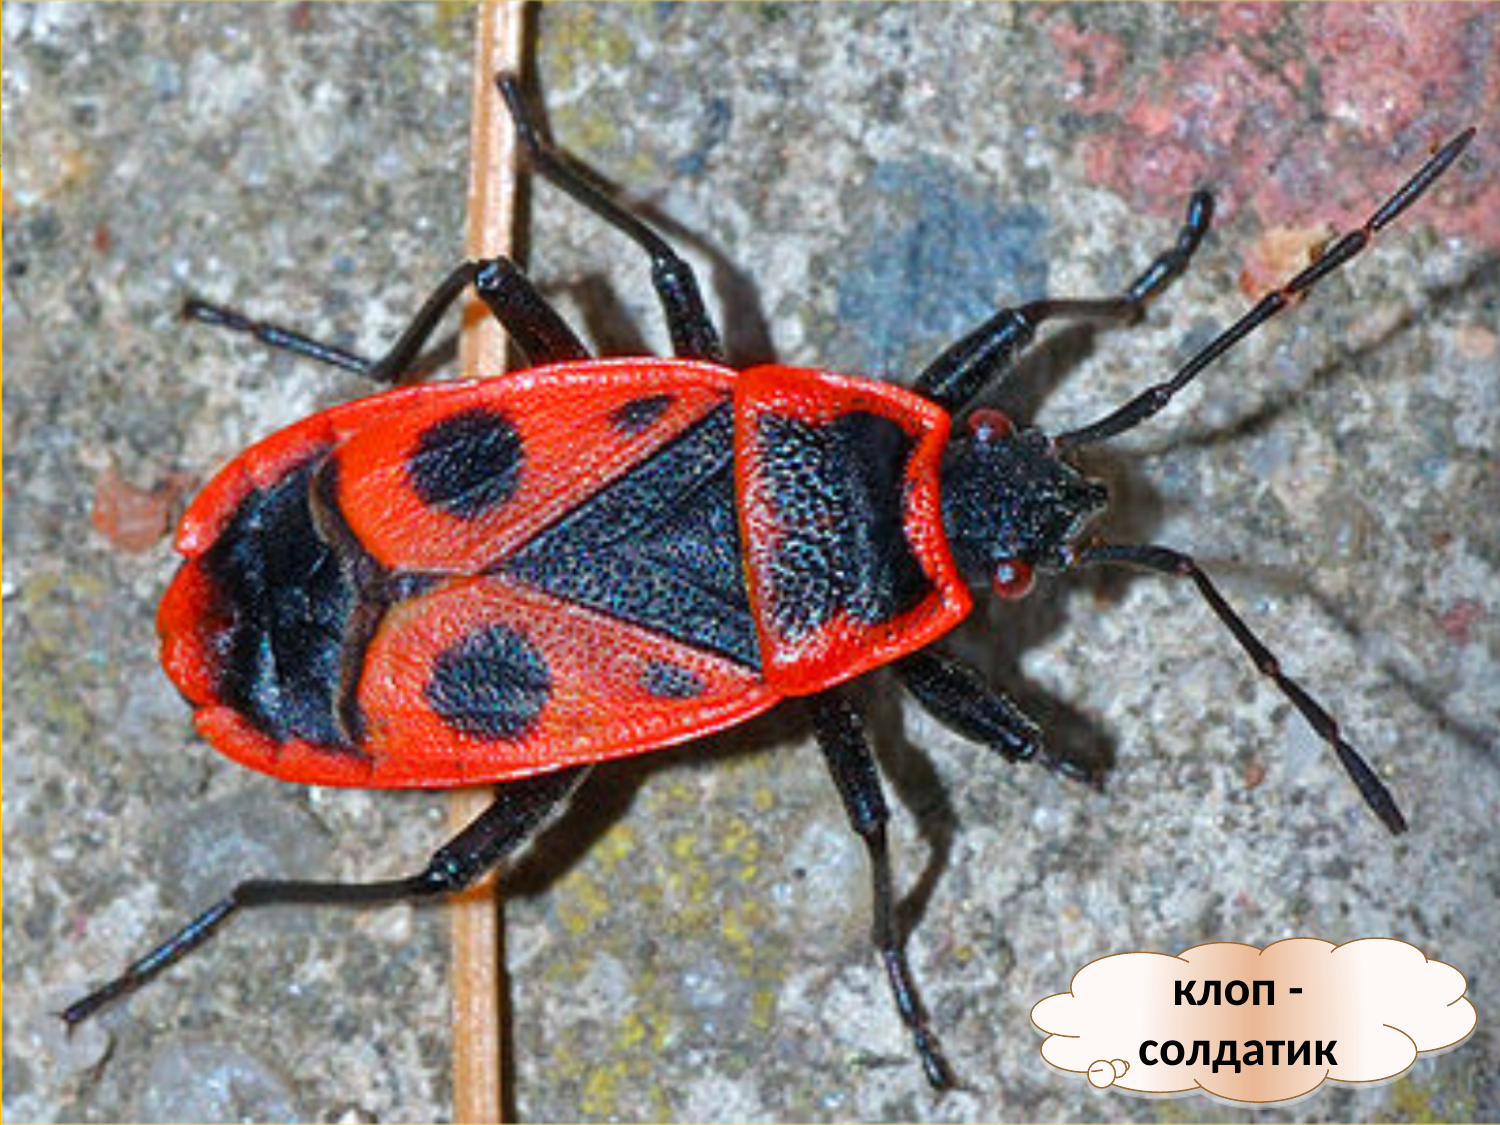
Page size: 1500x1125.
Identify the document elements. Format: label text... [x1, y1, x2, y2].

picture [0, 0, 1500, 1125]
text_box клоп - солдатик [1030, 937, 1477, 1103]
